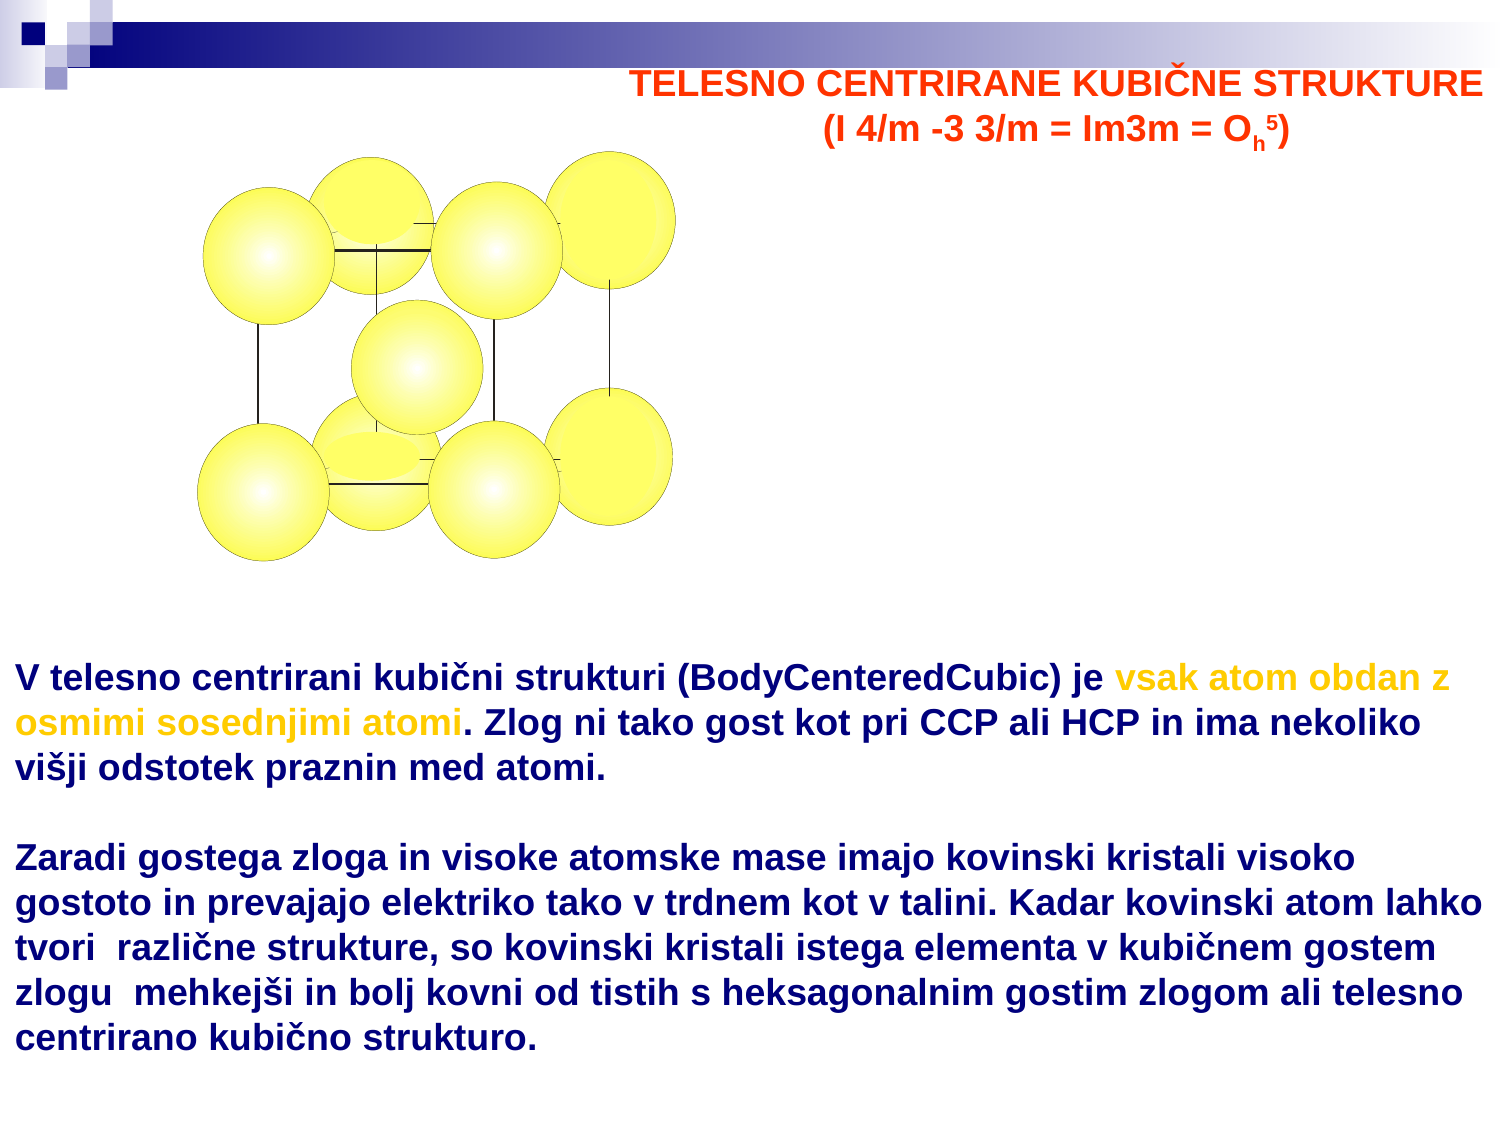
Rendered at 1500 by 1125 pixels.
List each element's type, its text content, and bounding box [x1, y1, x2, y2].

text_box [324, 160, 420, 244]
chart [194, 148, 679, 566]
text_box [560, 160, 656, 279]
text_box TELESNO CENTRIRANE KUBIČNE STRUKTURE (I 4/m -3 3/m = Im3m = Oh5) [613, 51, 1500, 164]
text_box [560, 397, 656, 516]
text_box [324, 432, 420, 480]
text_box V telesno centrirani kubični strukturi (BodyCenteredCubic) je vsak atom obdan z osmimi sosednjimi atomi. Zlog ni tako gost kot pri CCP ali HCP in ima nekoliko višji odstotek praznin med atomi. Zaradi gostega zloga in visoke atomske mase imajo kovinski kristali visoko gostoto in prevajajo elektriko tako v trdnem kot v talini. Kadar kovinski atom lahko tvori različne strukture, so kovinski kristali istega elementa v kubičnem gostem zlogu mehkejši in bolj kovni od tistih s heksagonalnim gostim zlogom ali telesno centrirano kubično strukturo. [0, 645, 1500, 1066]
